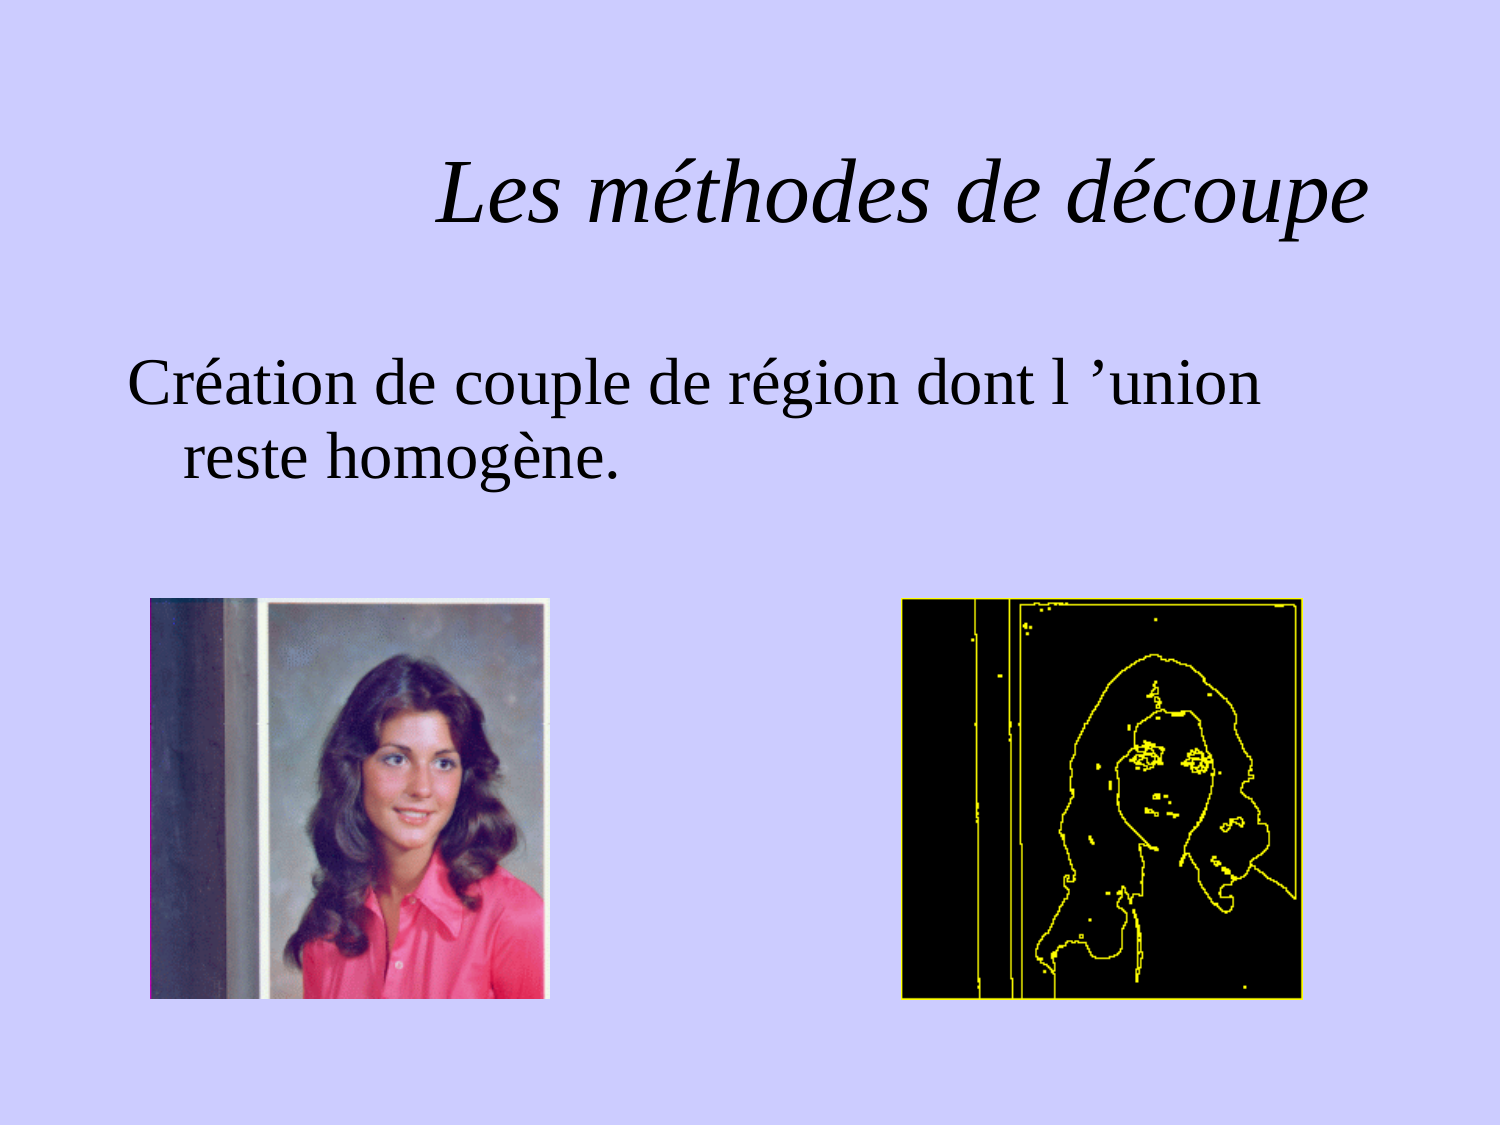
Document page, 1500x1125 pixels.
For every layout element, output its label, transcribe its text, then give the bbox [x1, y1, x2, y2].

title Les méthodes de découpe [112, 62, 1388, 250]
picture [901, 598, 1303, 1000]
list Création de couple de région dont l ’union reste homogène. [112, 337, 1388, 1013]
picture [150, 598, 550, 999]
